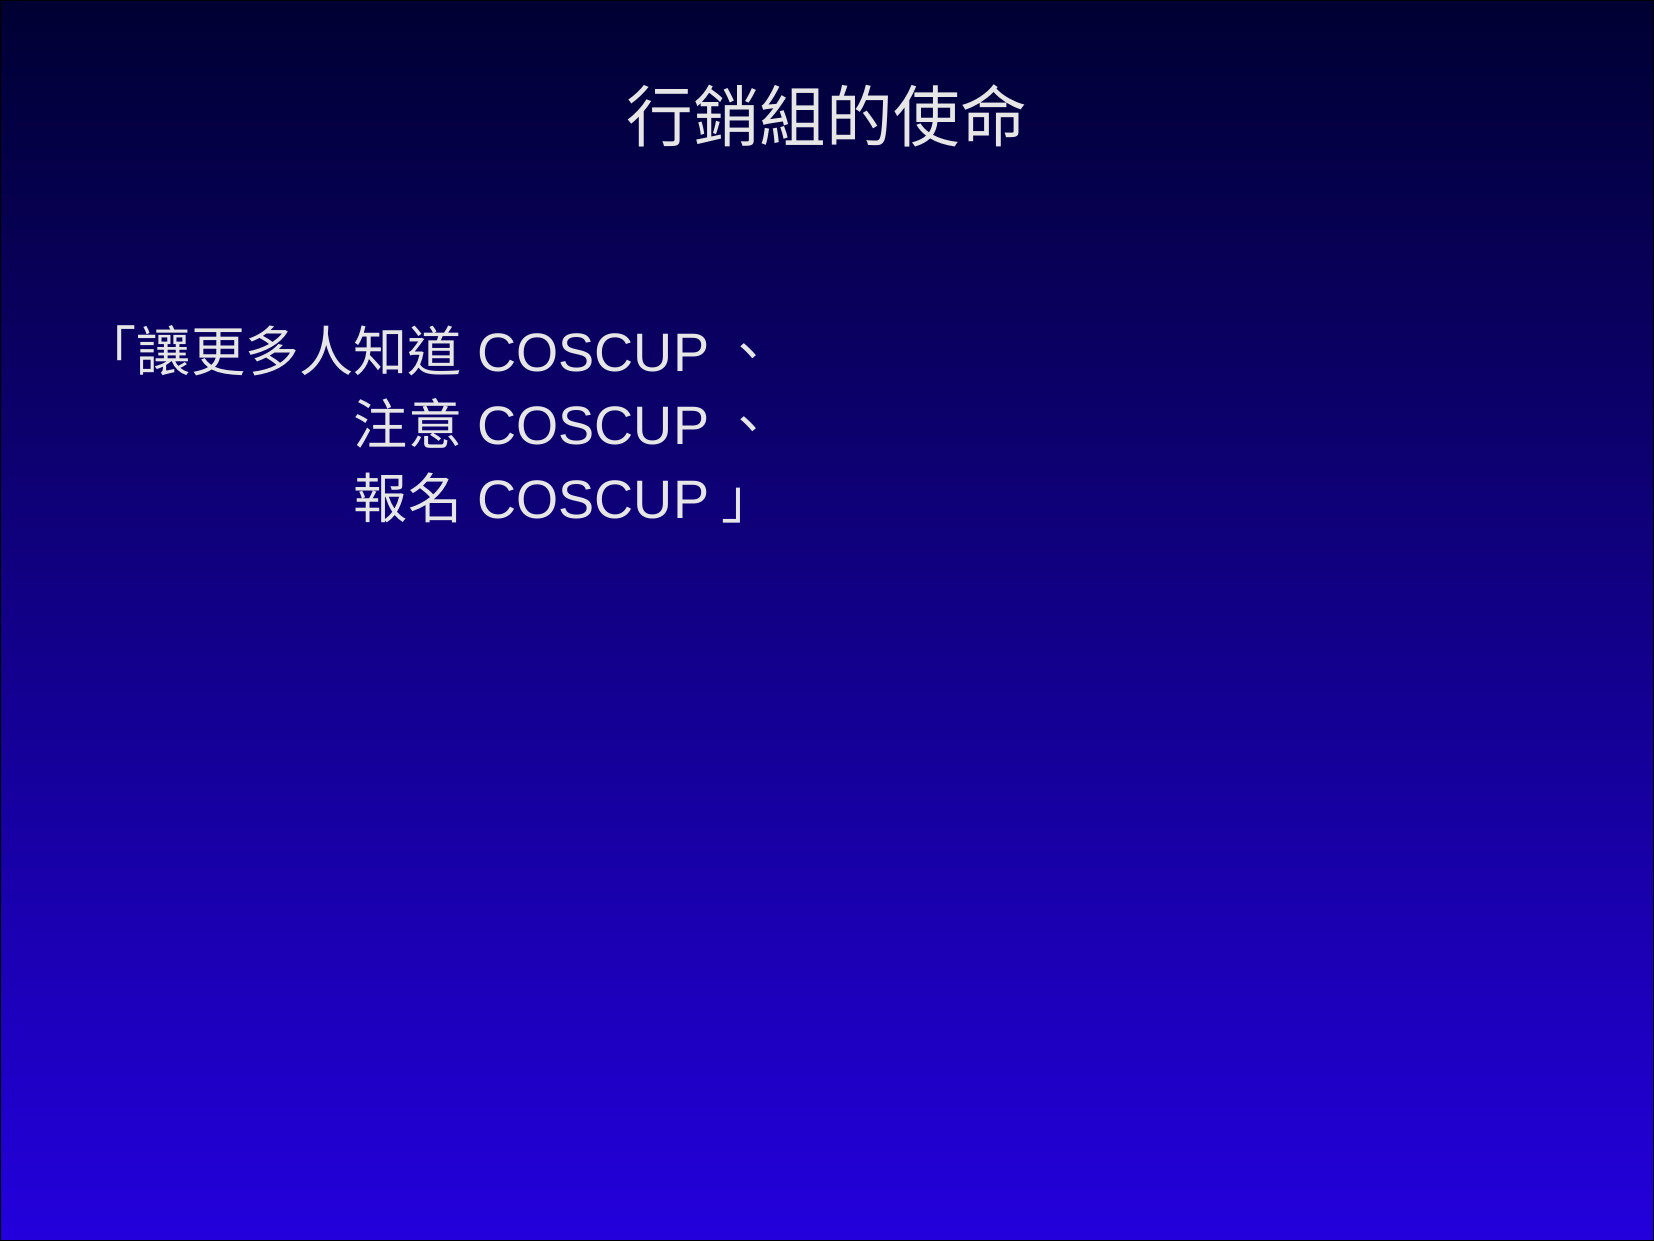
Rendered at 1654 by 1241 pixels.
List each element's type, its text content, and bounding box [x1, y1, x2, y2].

list 「讓更多人知道COSCUP、 注意COSCUP、 報名COSCUP」 [82, 222, 1571, 1109]
title 行銷組的使命 [82, 49, 1571, 182]
